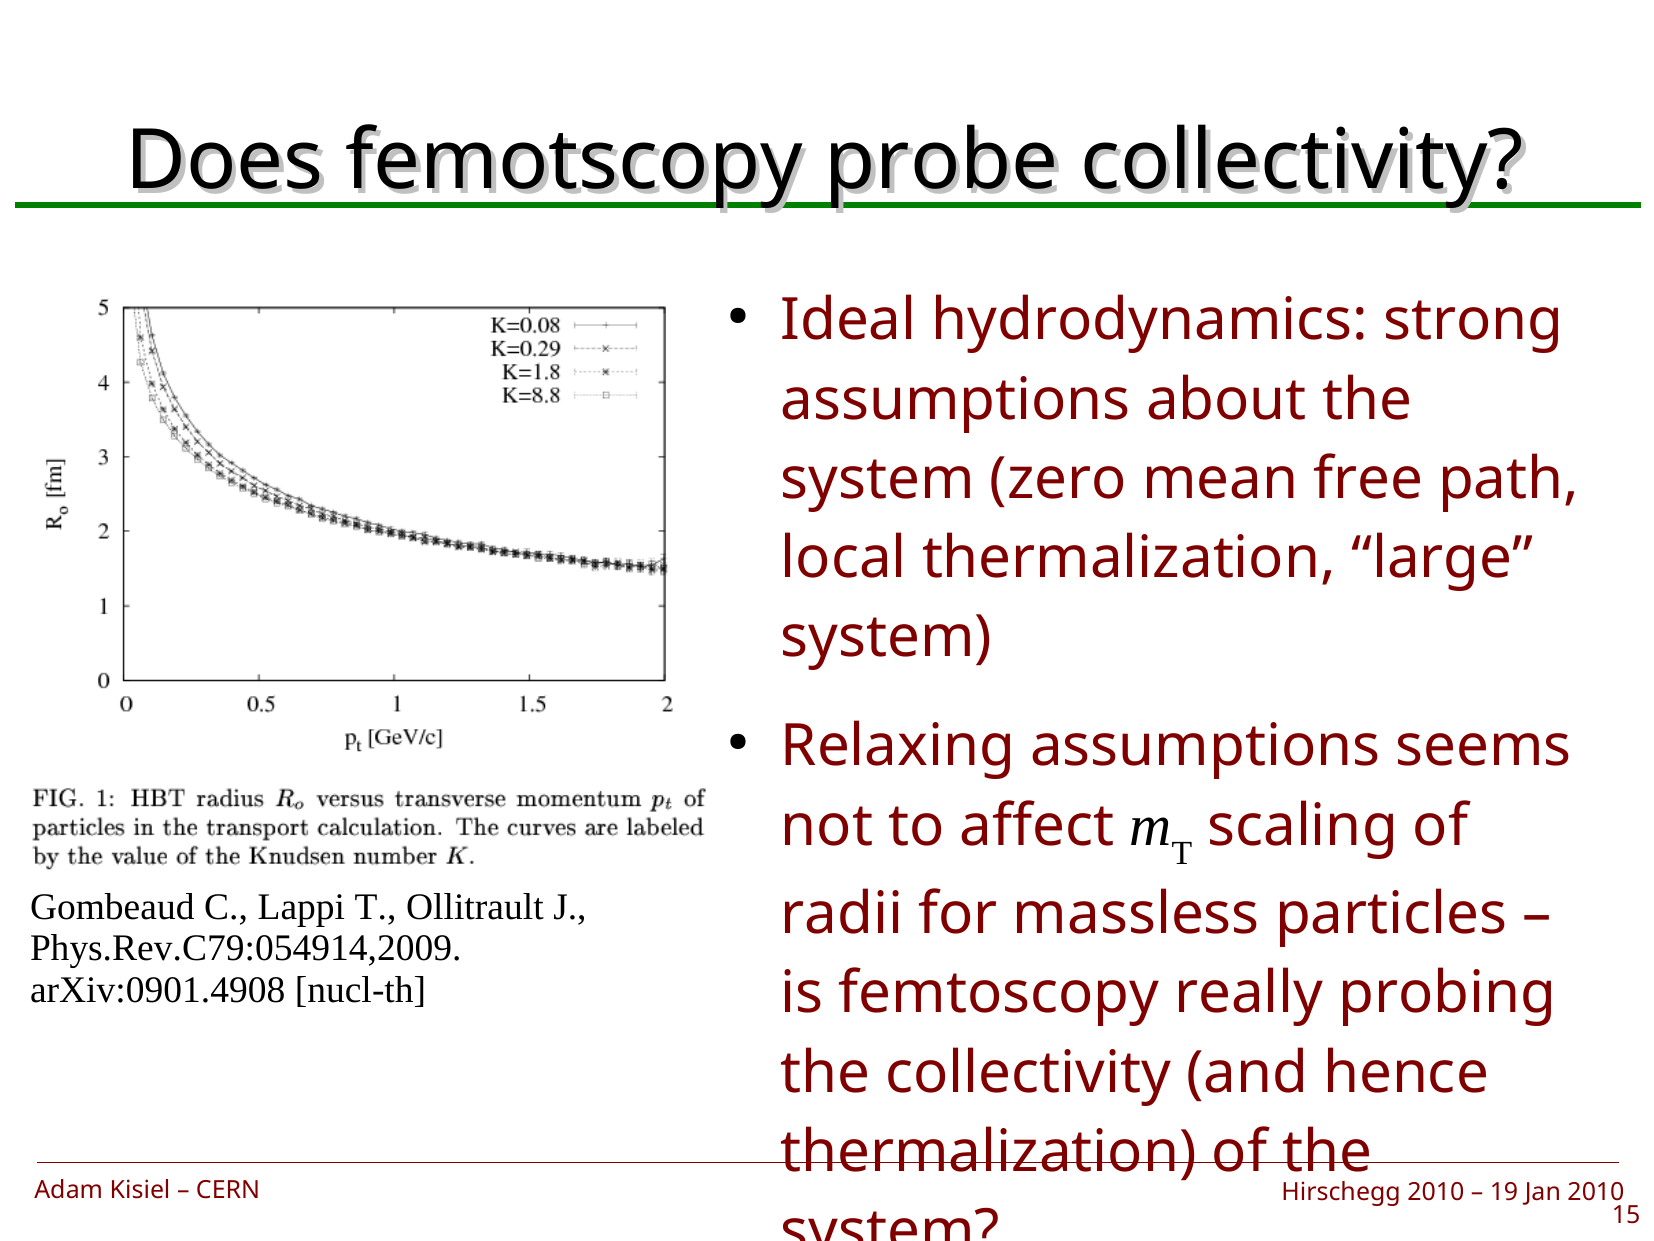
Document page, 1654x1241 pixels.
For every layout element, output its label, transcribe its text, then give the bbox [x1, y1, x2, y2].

list Ideal hydrodynamics: strong assumptions about the system (zero mean free path, local thermalization, “large” system) Relaxing assumptions seems not to affect mT scaling of radii for massless particles – is femtoscopy really probing the collectivity (and hence thermalization) of the system? [710, 277, 1589, 1143]
title Does femotscopy probe collectivity? [119, 52, 1532, 261]
text_box Gombeaud C., Lappi T., Ollitrault J., Phys.Rev.C79:054914,2009. arXiv:0901.4908 [nucl-th] [29, 885, 609, 1011]
picture [23, 293, 714, 890]
